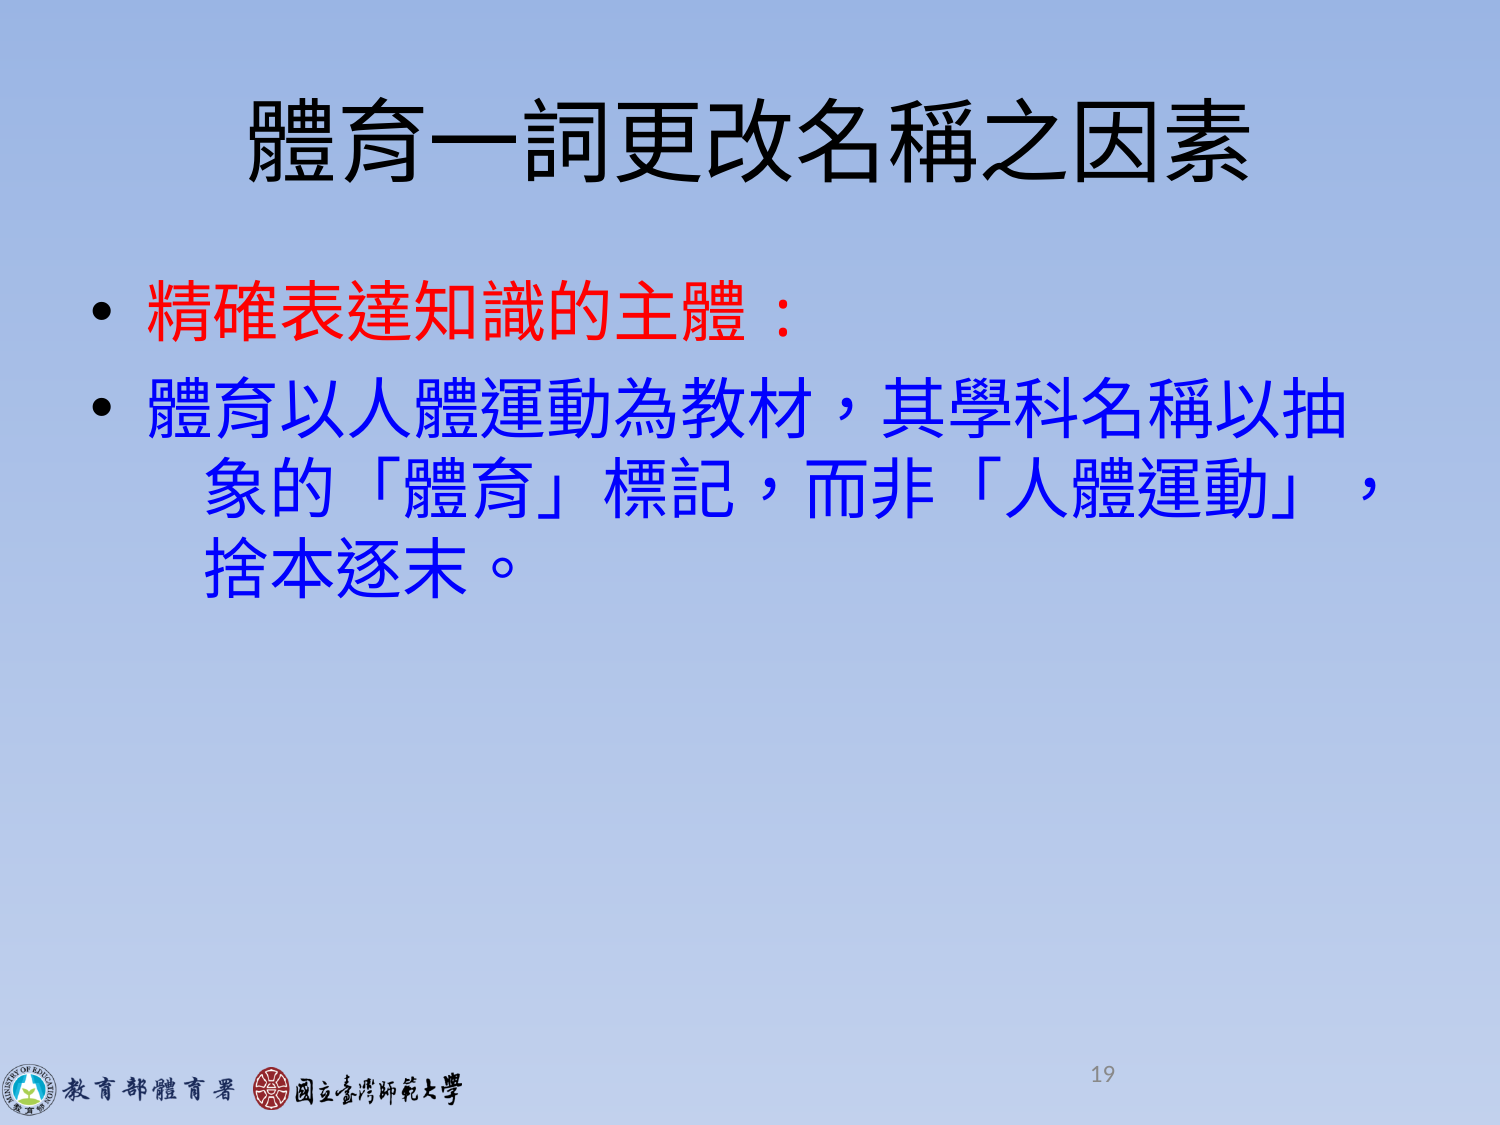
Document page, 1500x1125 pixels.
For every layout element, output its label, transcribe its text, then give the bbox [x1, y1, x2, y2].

text_box [1074, 1042, 1426, 1103]
list 精確表達知識的主體: 體育以人體運動為教材，其學科名稱以抽象的「體育」標記，而非「人體運動」，捨本逐末。 [75, 262, 1426, 1005]
title 體育一詞更改名稱之因素 [75, 45, 1426, 233]
